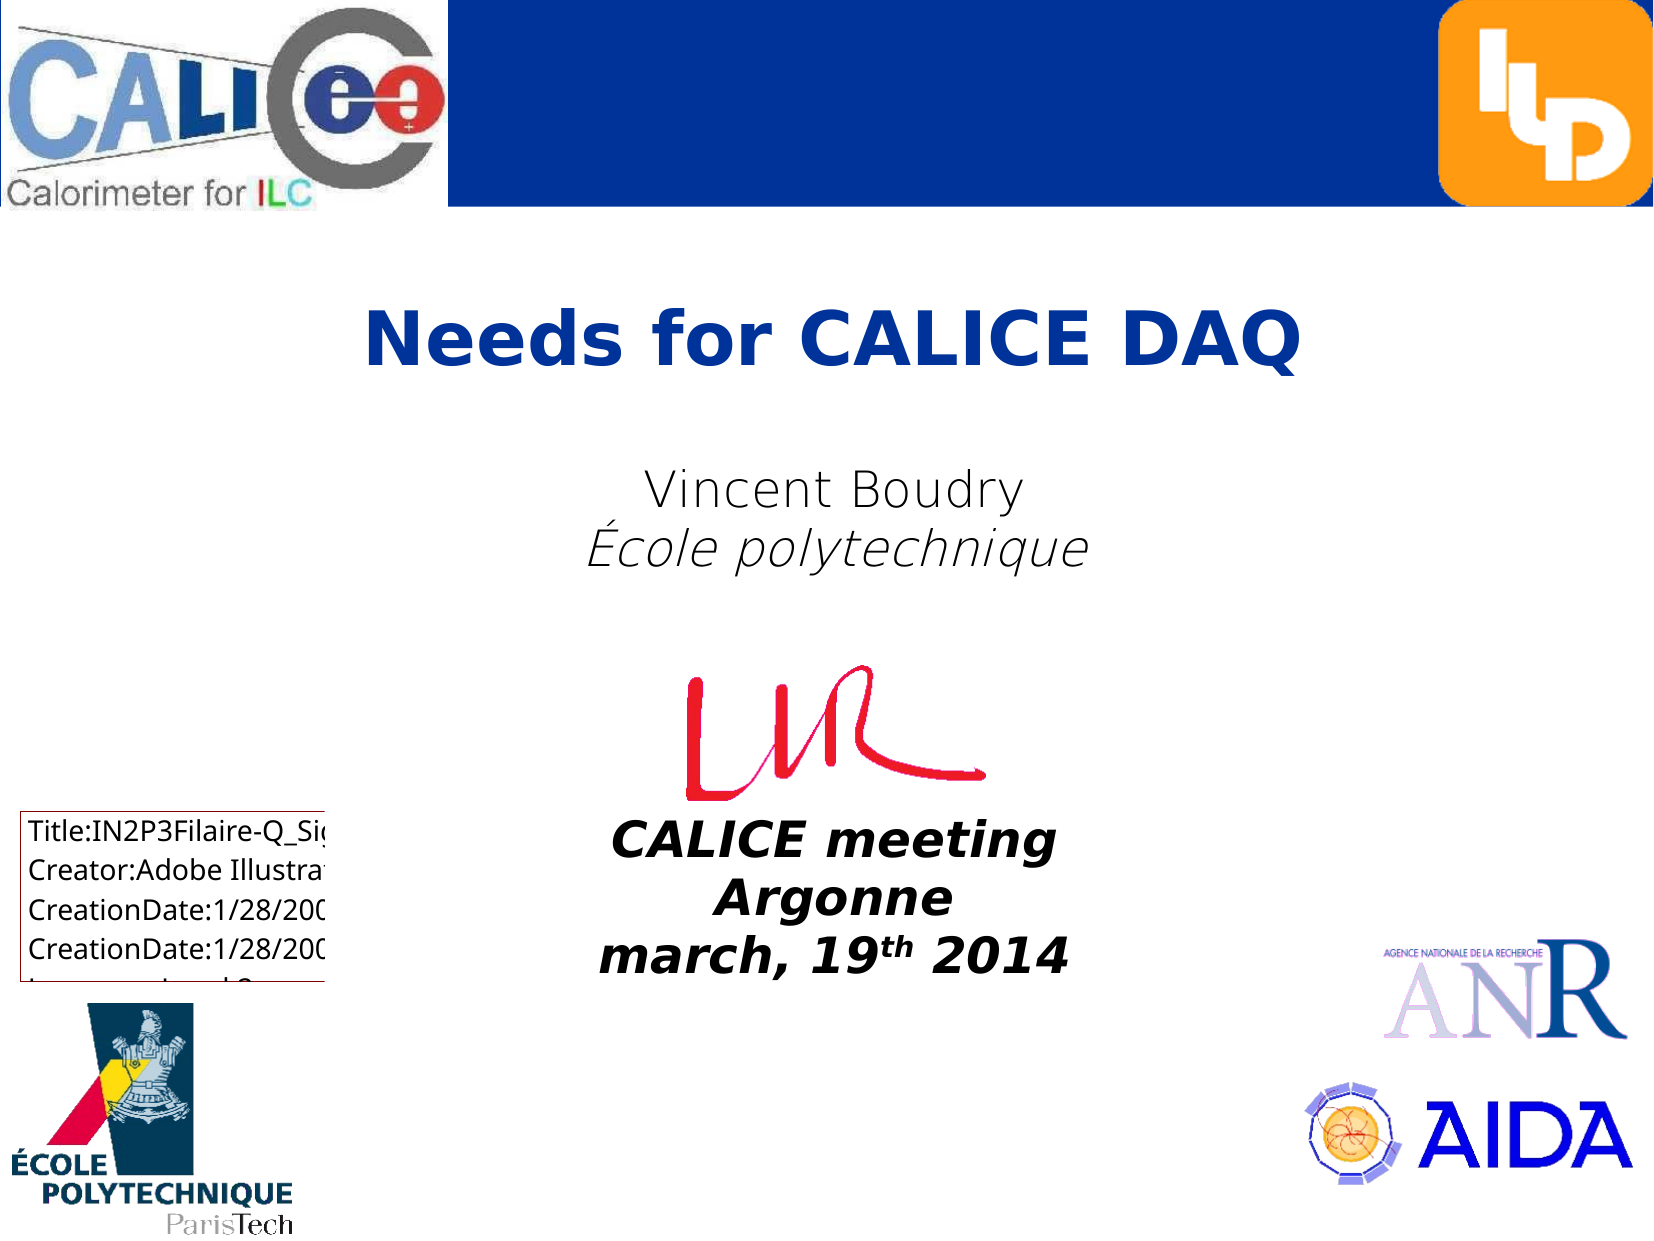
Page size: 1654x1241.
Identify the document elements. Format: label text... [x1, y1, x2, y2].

picture [1377, 933, 1632, 1044]
picture [18, 808, 325, 982]
picture [1438, 0, 1654, 210]
picture [12, 1003, 294, 1235]
picture [686, 665, 986, 802]
picture [1283, 1062, 1654, 1205]
subtitle Vincent Boudry École polytechnique CALICE meeting Argonne march, 19th 2014 [55, 460, 1591, 987]
picture [1, 0, 448, 211]
title Needs for CALICE DAQ [21, 236, 1646, 444]
